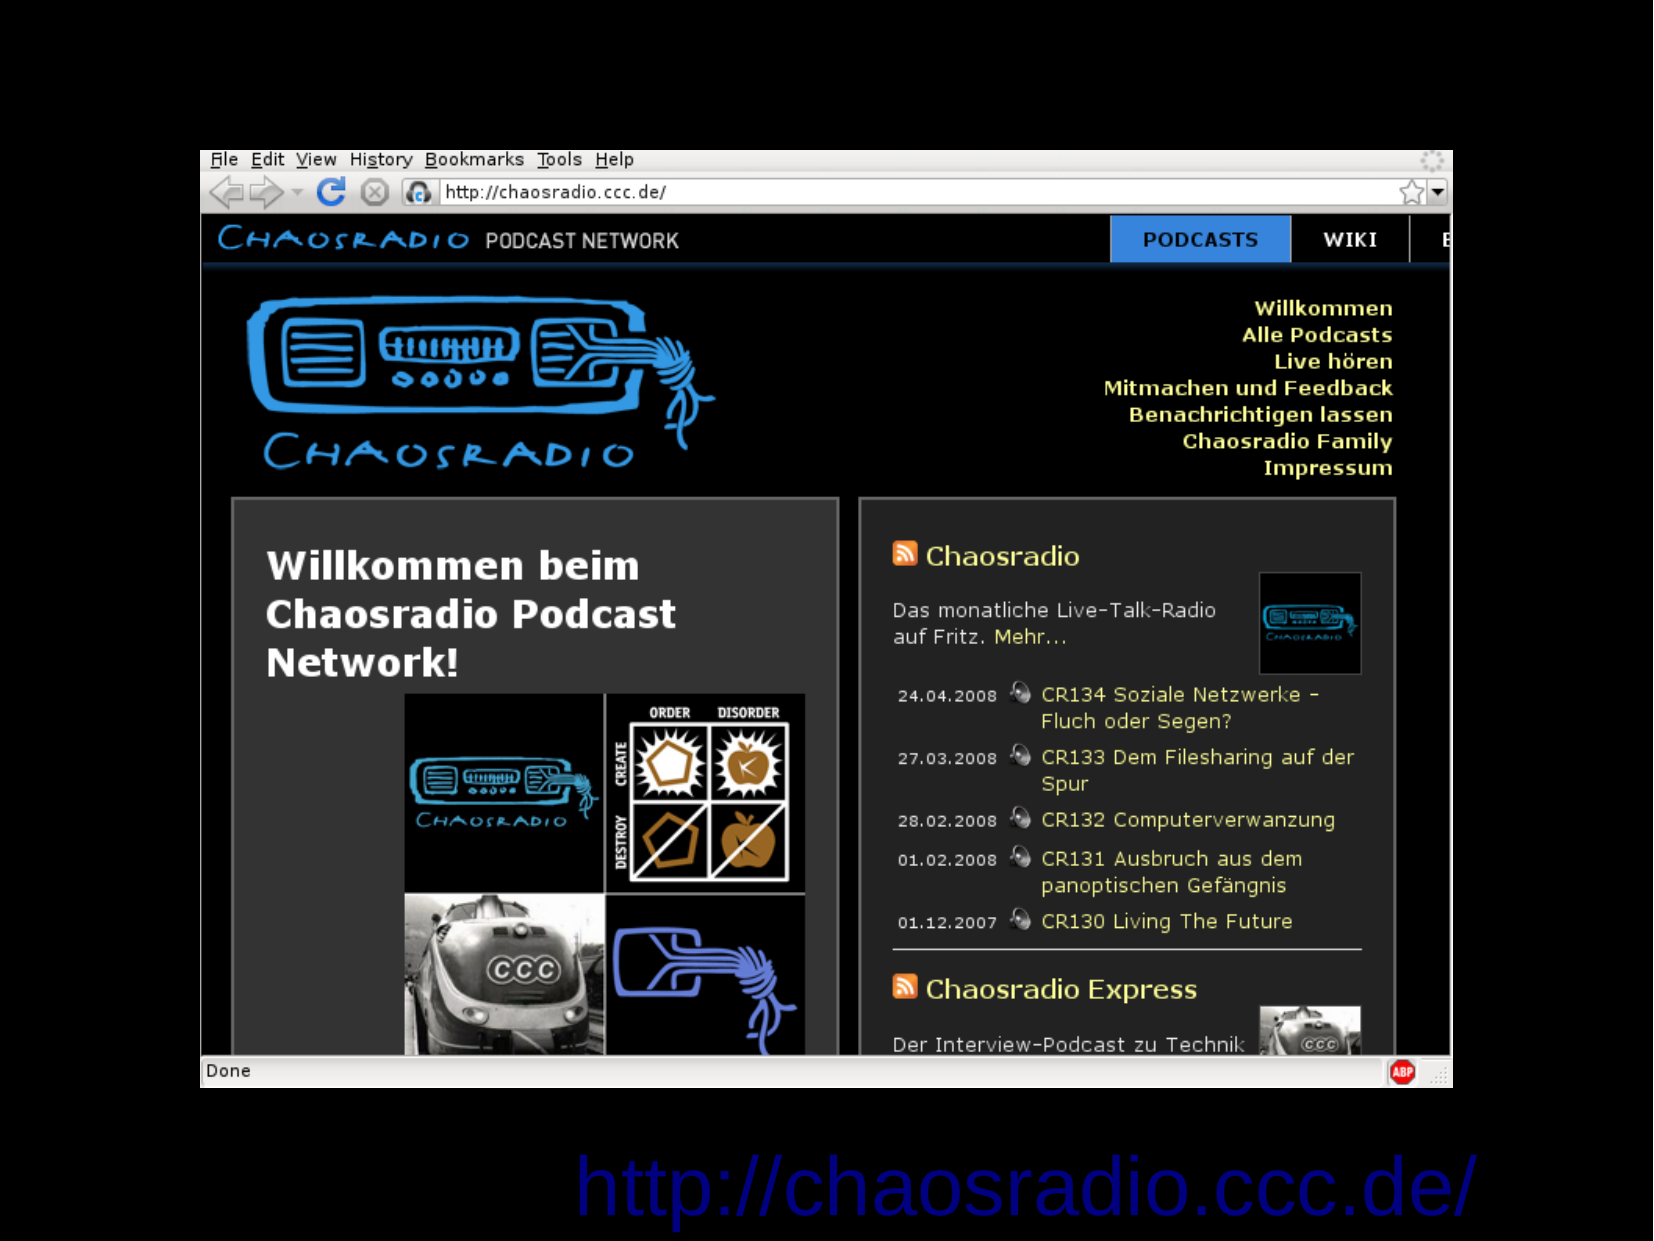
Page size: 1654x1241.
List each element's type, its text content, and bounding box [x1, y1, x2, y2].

picture [200, 150, 1453, 1088]
text_box http://chaosradio.ccc.de/ [560, 1132, 1501, 1241]
